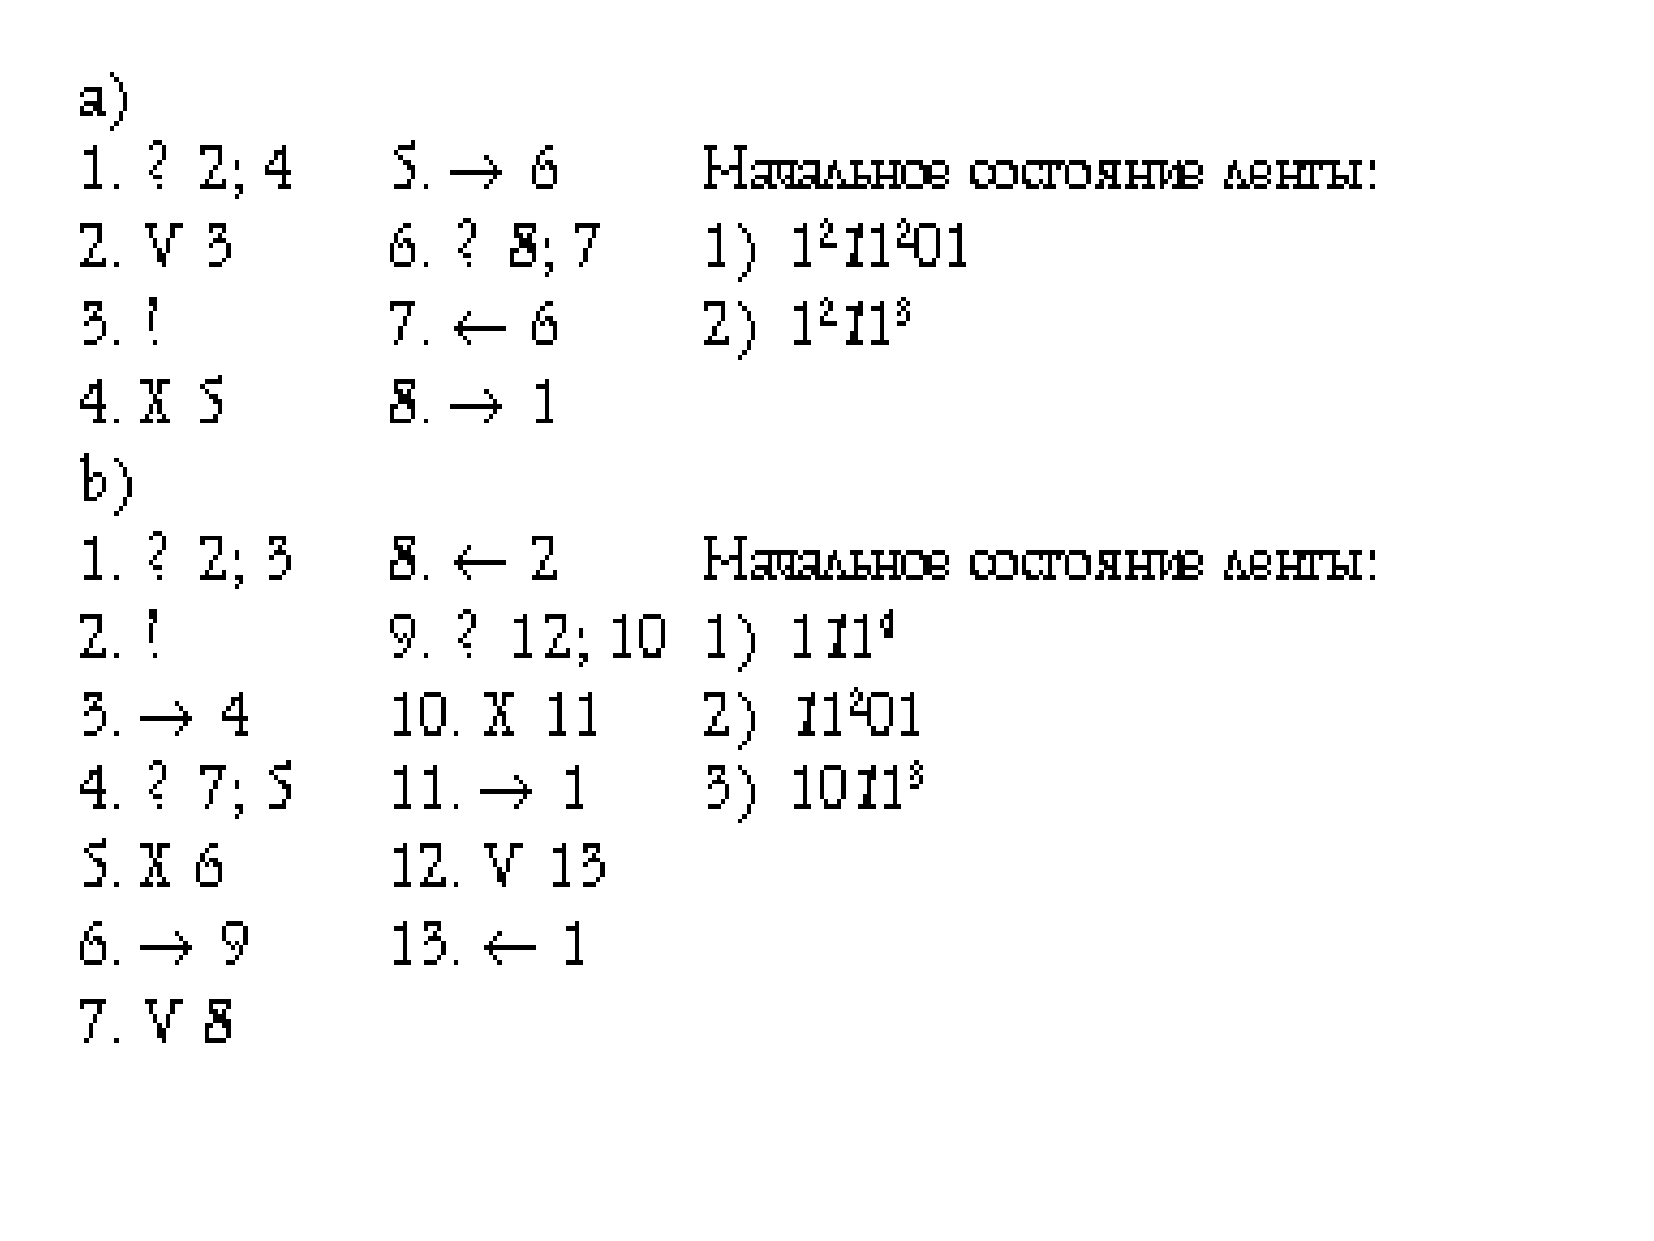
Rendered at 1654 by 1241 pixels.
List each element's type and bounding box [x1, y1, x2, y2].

picture [59, 58, 1388, 1063]
